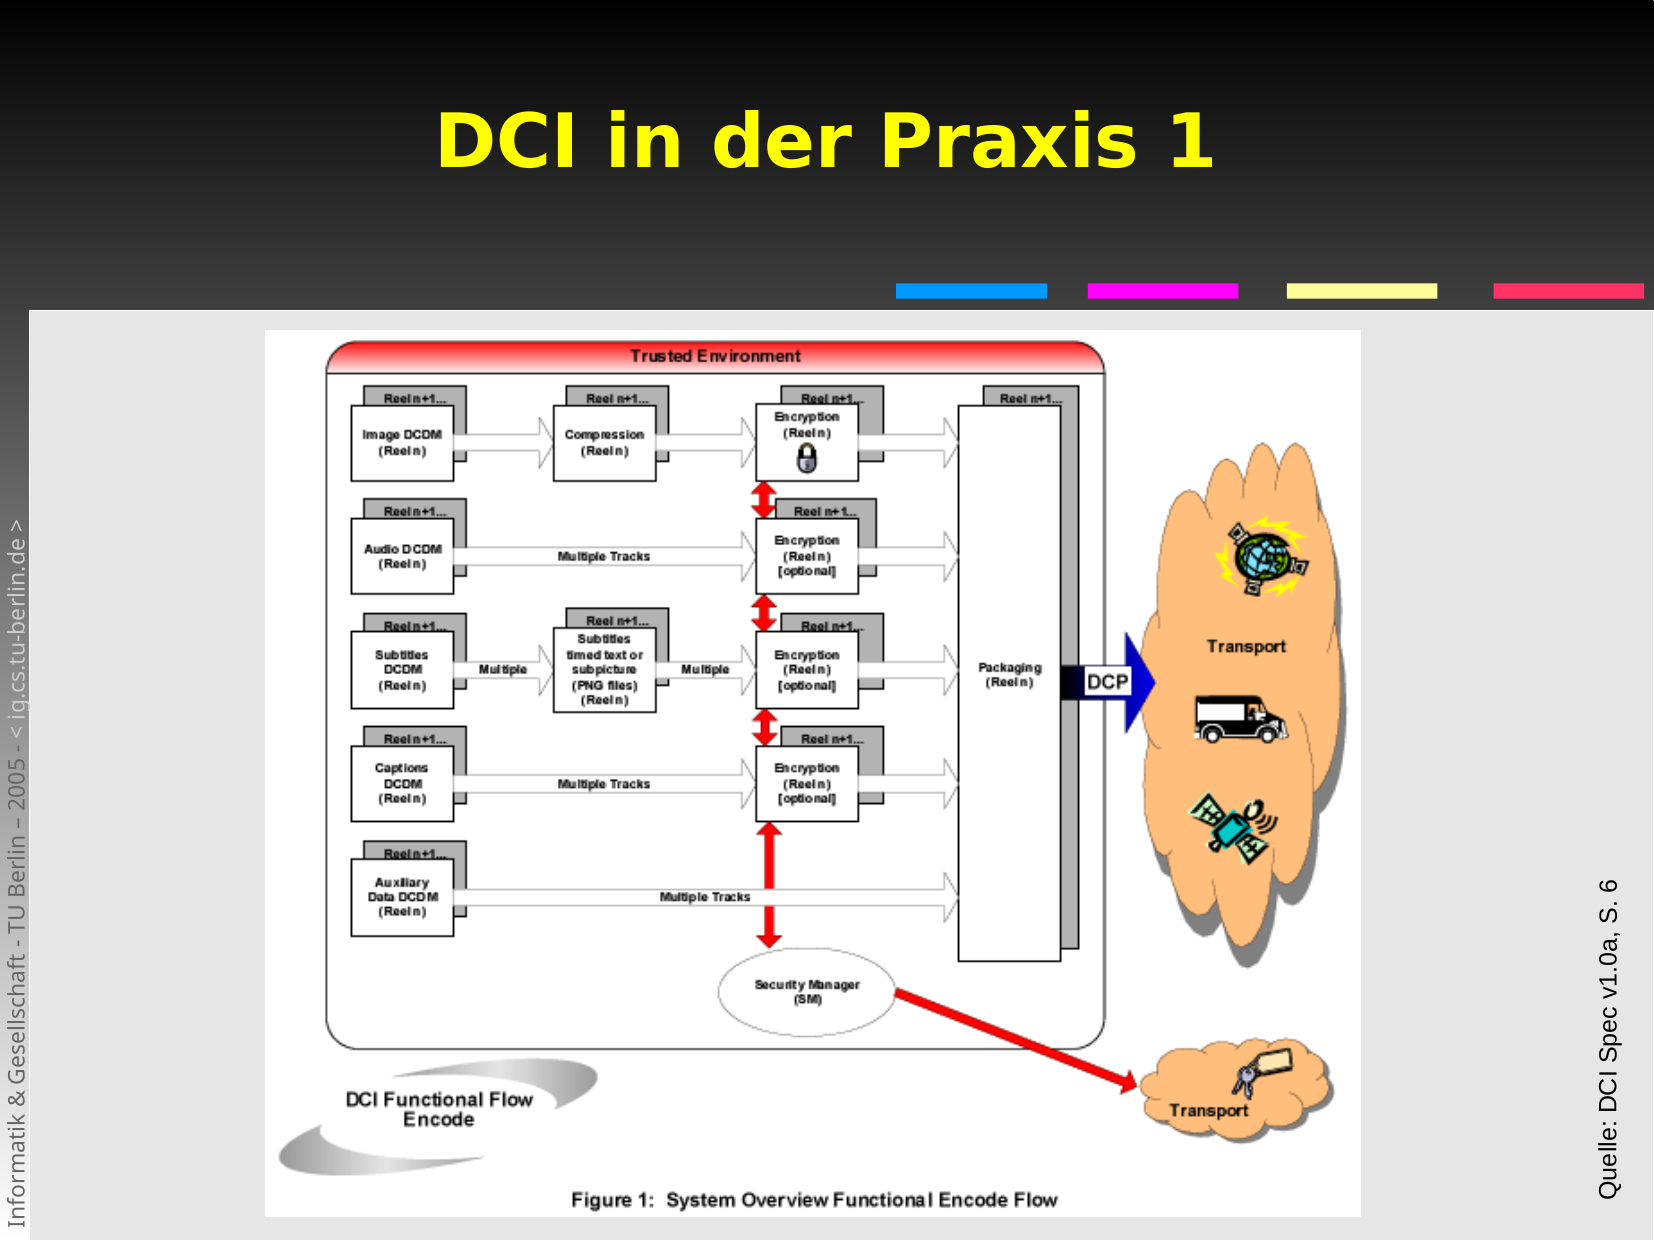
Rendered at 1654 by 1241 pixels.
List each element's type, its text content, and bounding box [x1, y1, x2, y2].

title DCI in der Praxis 1 [88, 37, 1565, 246]
picture [265, 330, 1361, 1217]
text_box Quelle: DCI Spec v1.0a, S. 6 [1593, 879, 1623, 1201]
